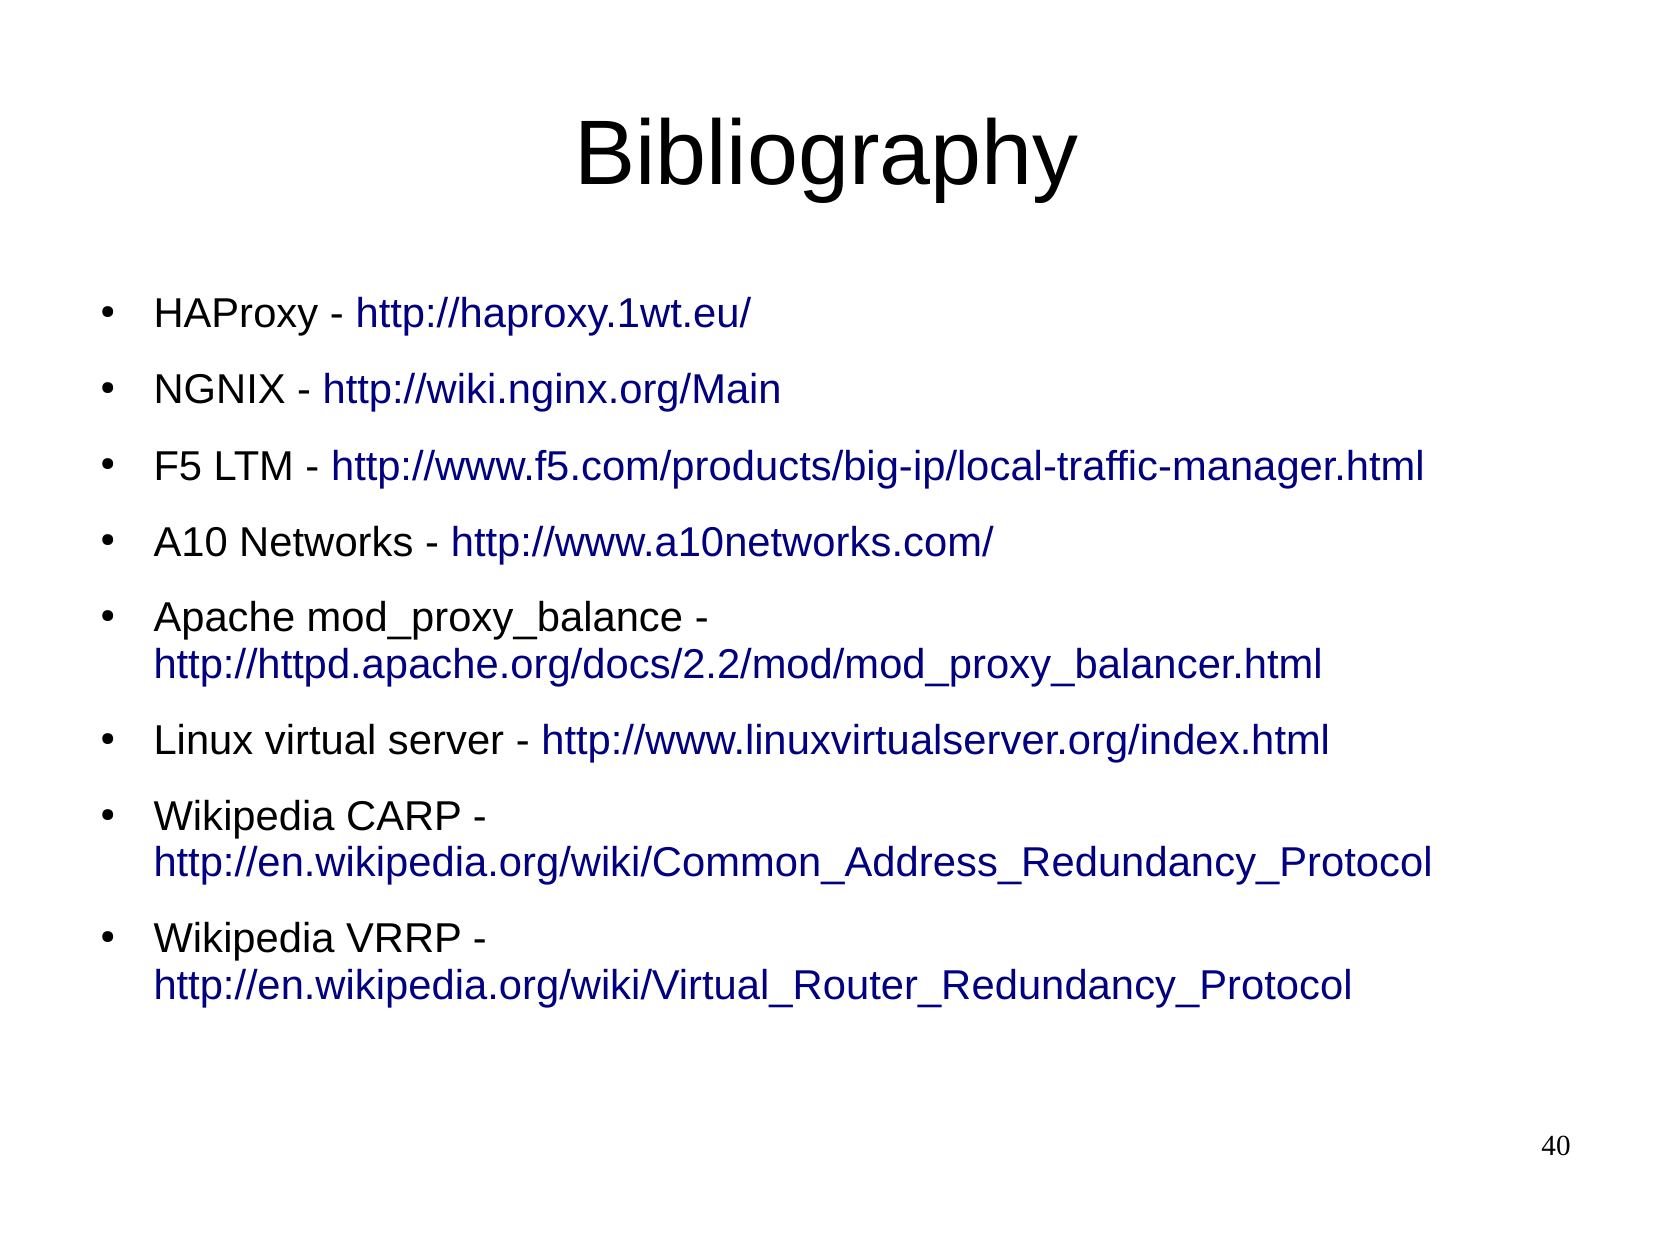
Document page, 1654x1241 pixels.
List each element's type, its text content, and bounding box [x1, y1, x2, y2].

title Bibliography [82, 49, 1571, 257]
list HAProxy - http://haproxy.1wt.eu/ NGNIX - http://wiki.nginx.org/Main F5 LTM - http://www.f5.com/products/big-ip/local-traffic-manager.html A10 Networks - http://www.a10networks.com/ Apache mod_proxy_balance - http://httpd.apache.org/docs/2.2/mod/mod_proxy_balancer.html Linux virtual server - http://www.linuxvirtualserver.org/index.html Wikipedia CARP - http://en.wikipedia.org/wiki/Common_Address_Redundancy_Protocol Wikipedia VRRP - http://en.wikipedia.org/wiki/Virtual_Router_Redundancy_Protocol [82, 290, 1571, 1109]
